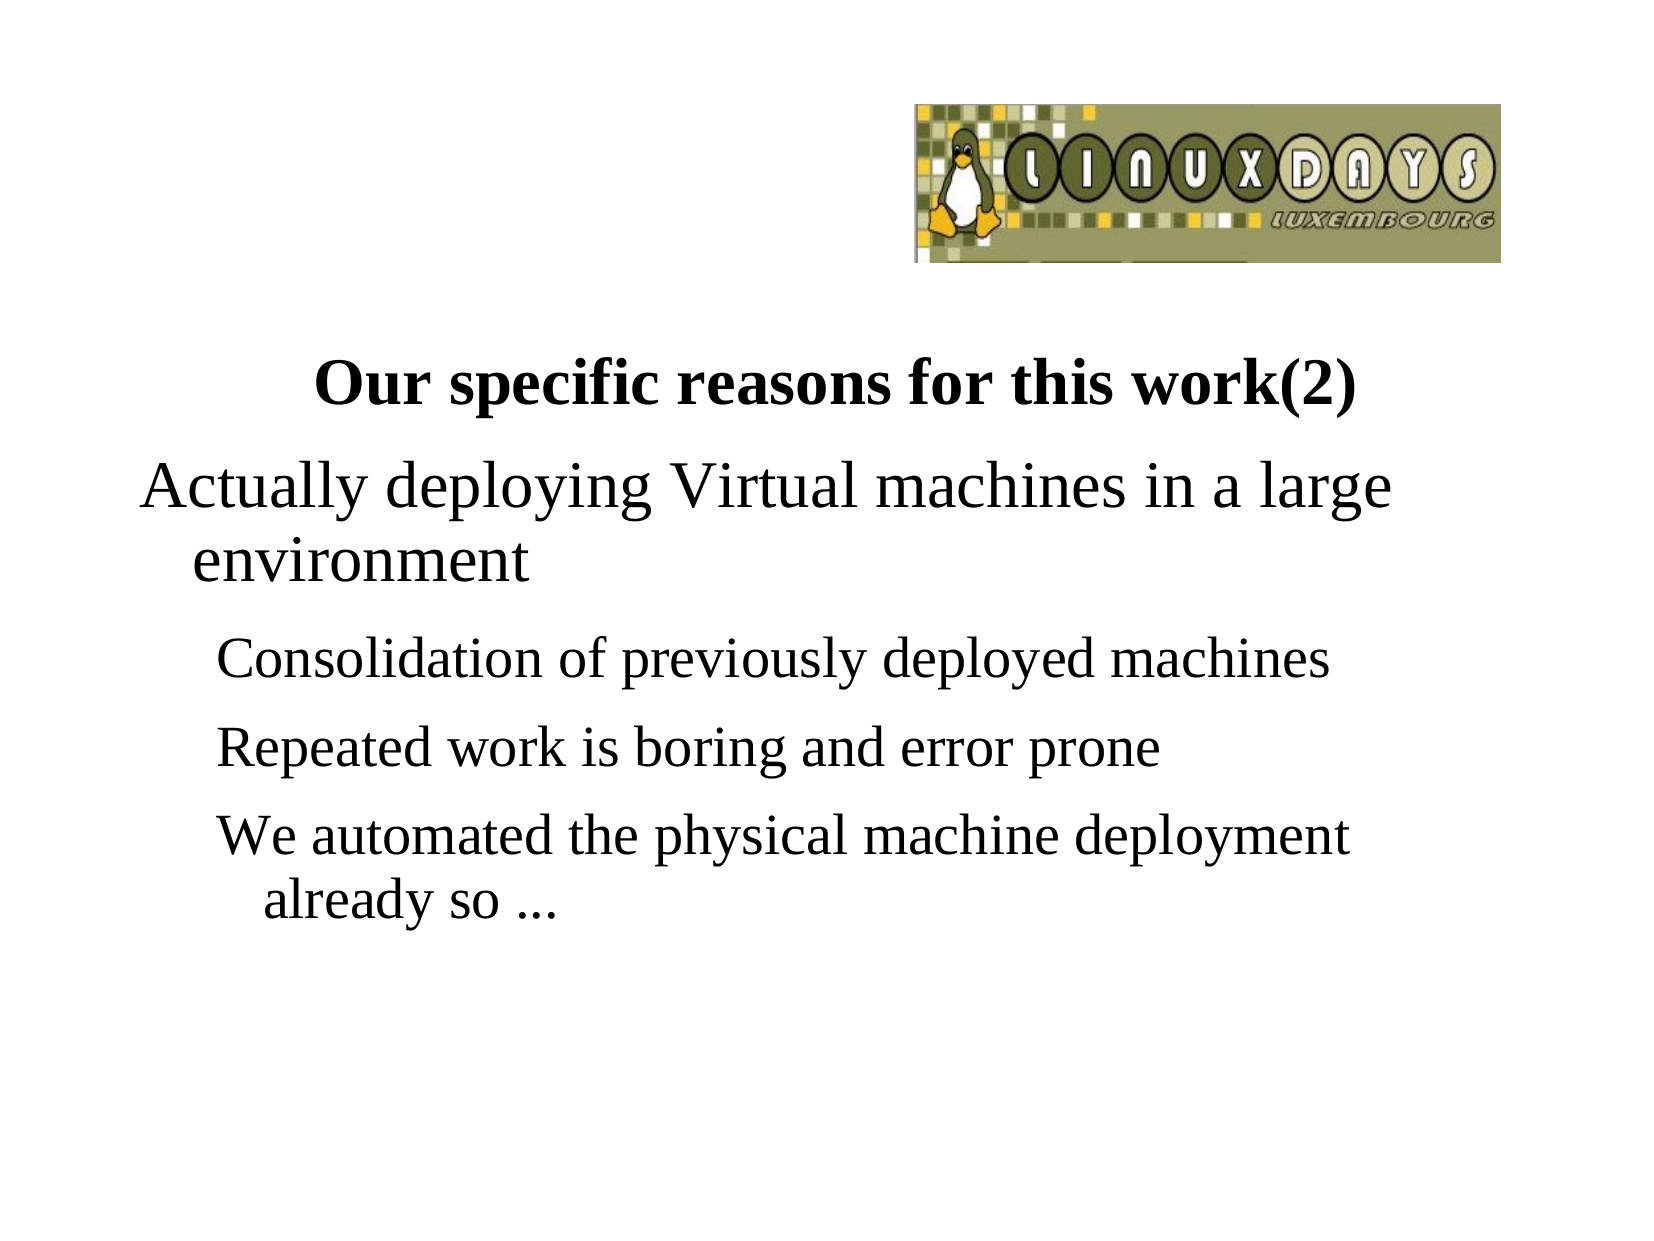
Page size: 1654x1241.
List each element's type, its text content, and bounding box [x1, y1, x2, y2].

picture [914, 104, 1501, 263]
list Our specific reasons for this work(2) Actually deploying Virtual machines in a large environment Consolidation of previously deployed machines Repeated work is boring and error prone We automated the physical machine deployment already so ... [121, 344, 1534, 1127]
